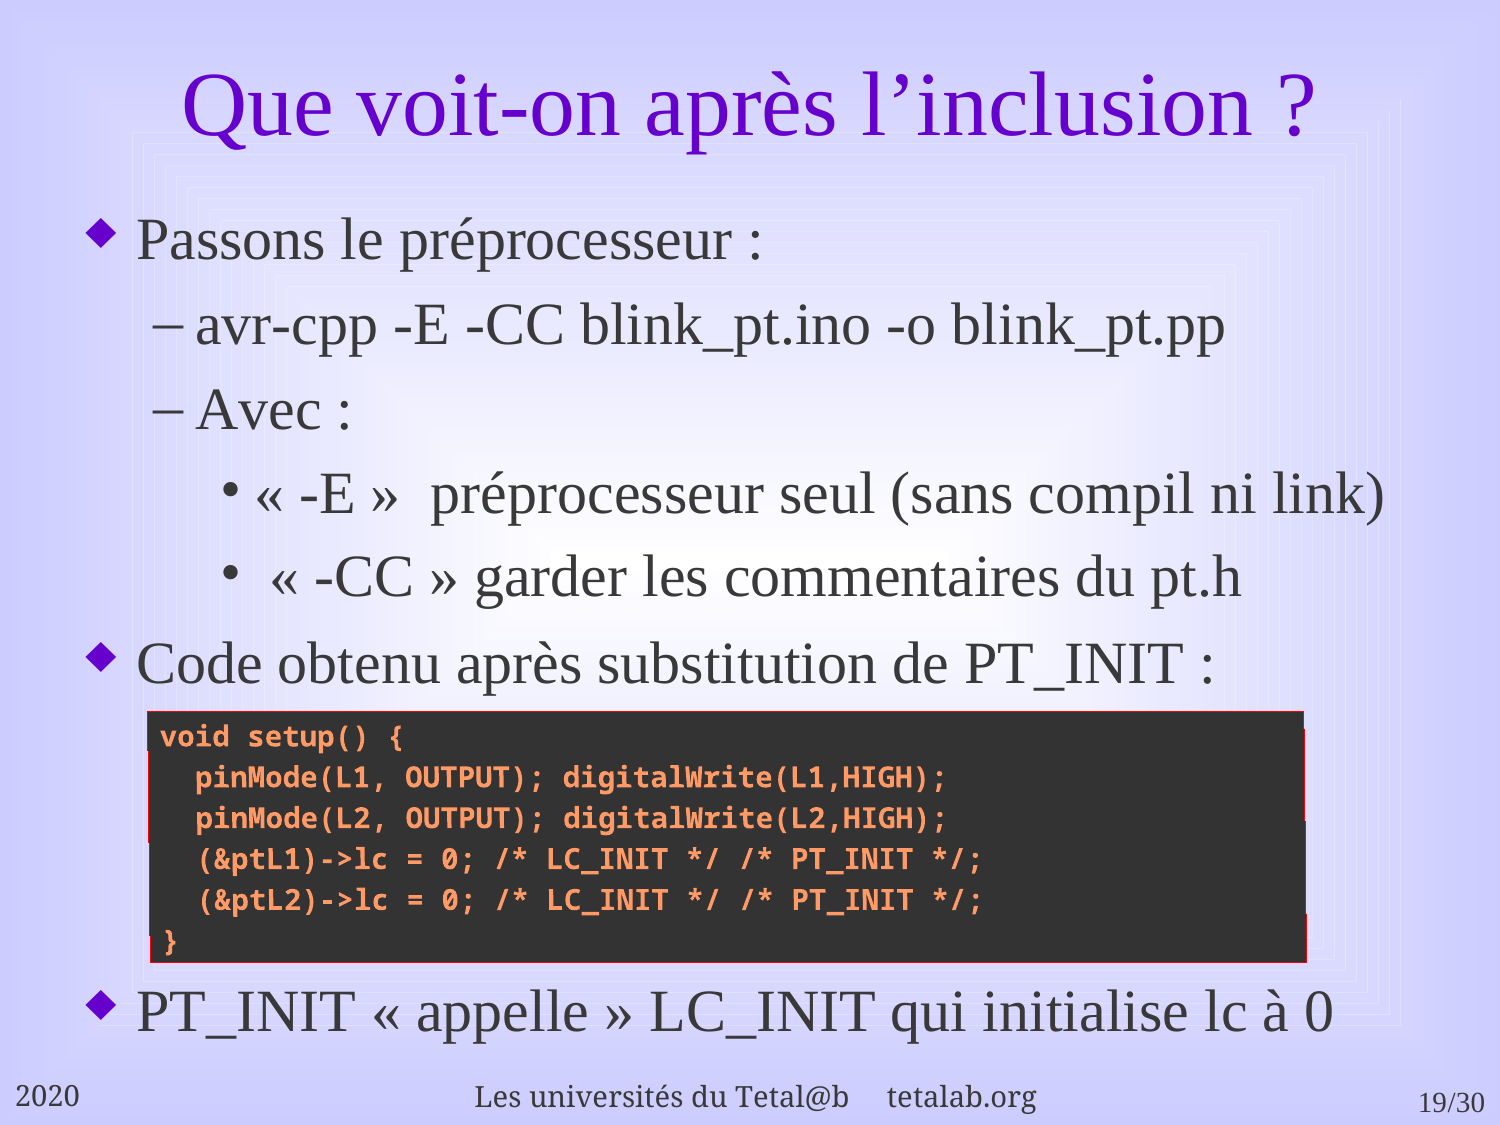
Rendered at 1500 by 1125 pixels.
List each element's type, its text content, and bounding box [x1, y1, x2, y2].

title Que voit-on après l’inclusion ? [0, 0, 1500, 198]
text_box void setup() { pinMode(L1, OUTPUT); digitalWrite(L1,HIGH); pinMode(L2, OUTPUT); digitalWrite(L2,HIGH); (&ptL1)->lc = 0; /* LC_INIT */ /* PT_INIT */; (&ptL2)->lc = 0; /* LC_INIT */ /* PT_INIT */; } [147, 711, 1307, 963]
list Passons le préprocesseur : avr-cpp -E -CC blink_pt.ino -o blink_pt.pp Avec : « -E » préprocesseur seul (sans compil ni link) « -CC » garder les commentaires du pt.h Code obtenu après substitution de PT_INIT : PT_INIT « appelle » LC_INIT qui initialise lc à 0 [70, 191, 1453, 1069]
